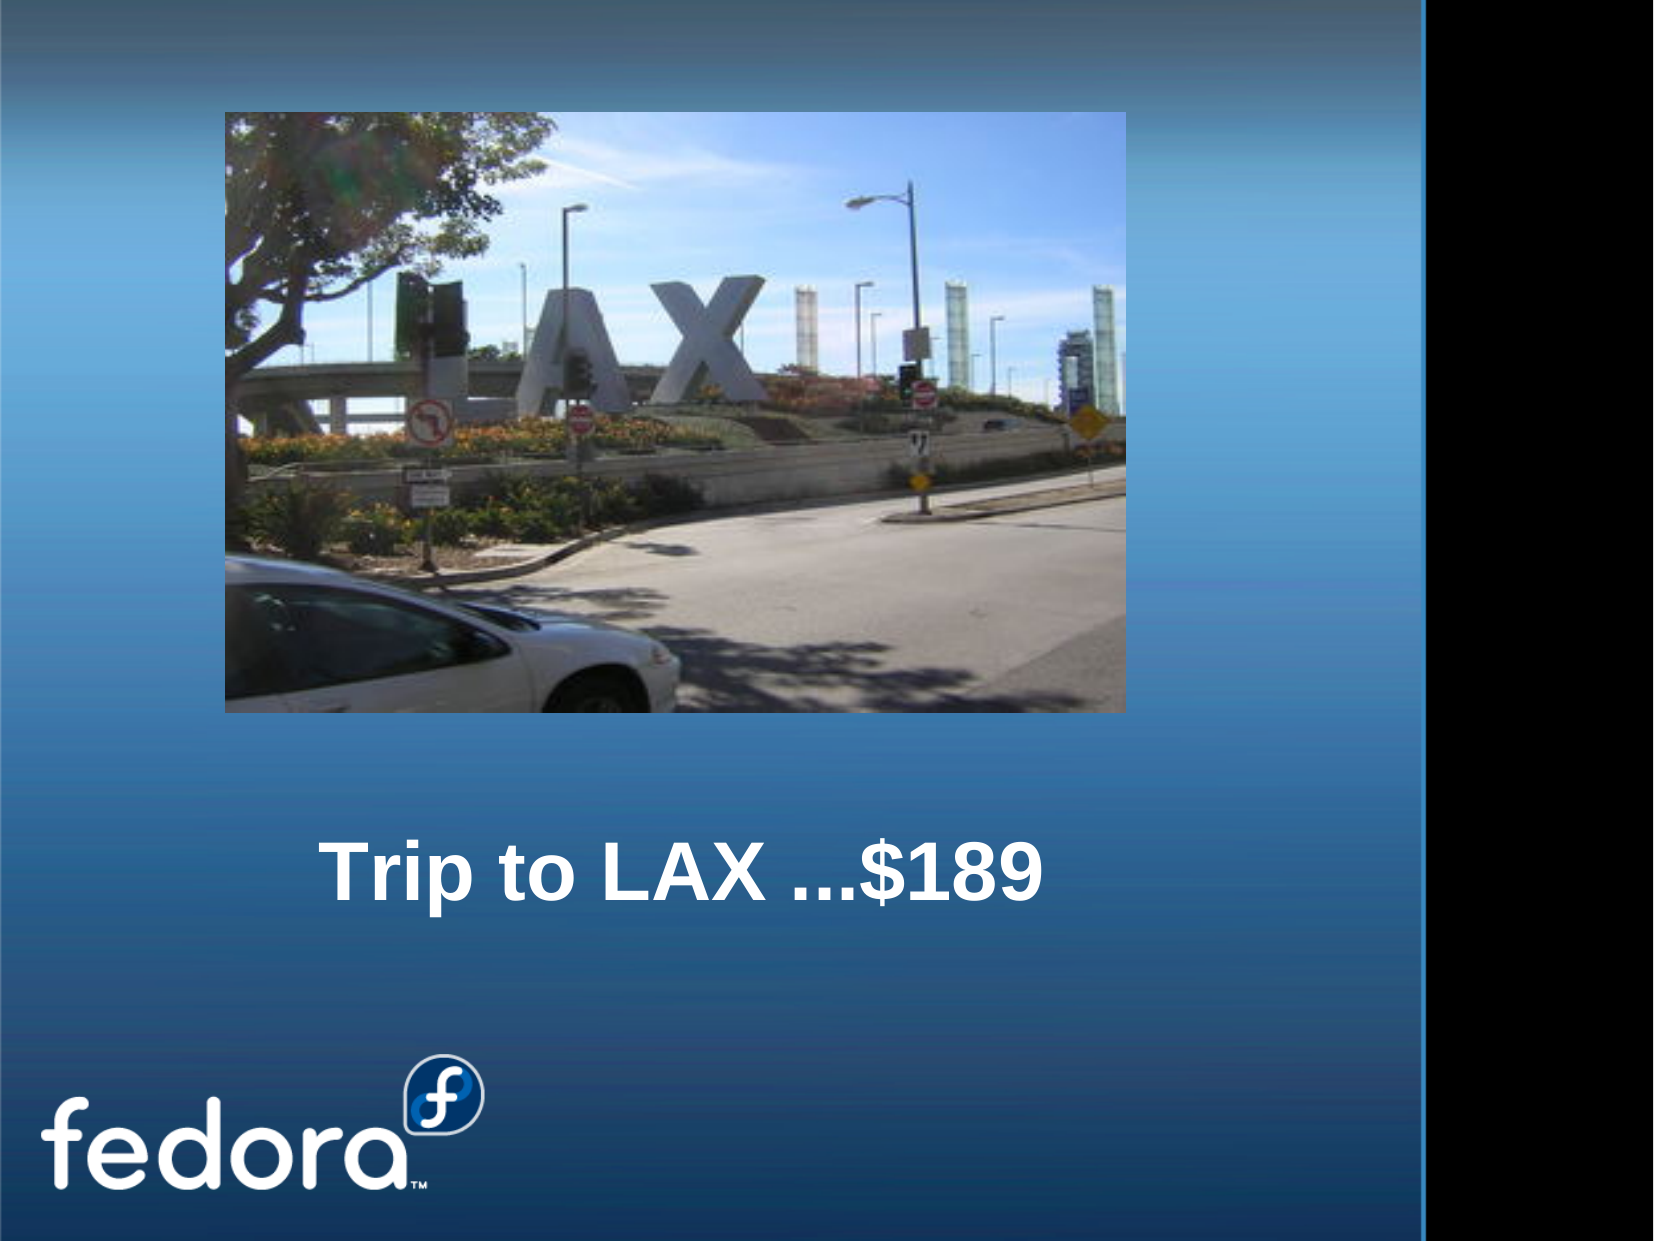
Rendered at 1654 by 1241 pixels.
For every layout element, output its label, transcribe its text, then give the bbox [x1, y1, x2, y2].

picture [0, 0, 1654, 1241]
title Trip to LAX ...$189 [0, 767, 1388, 975]
